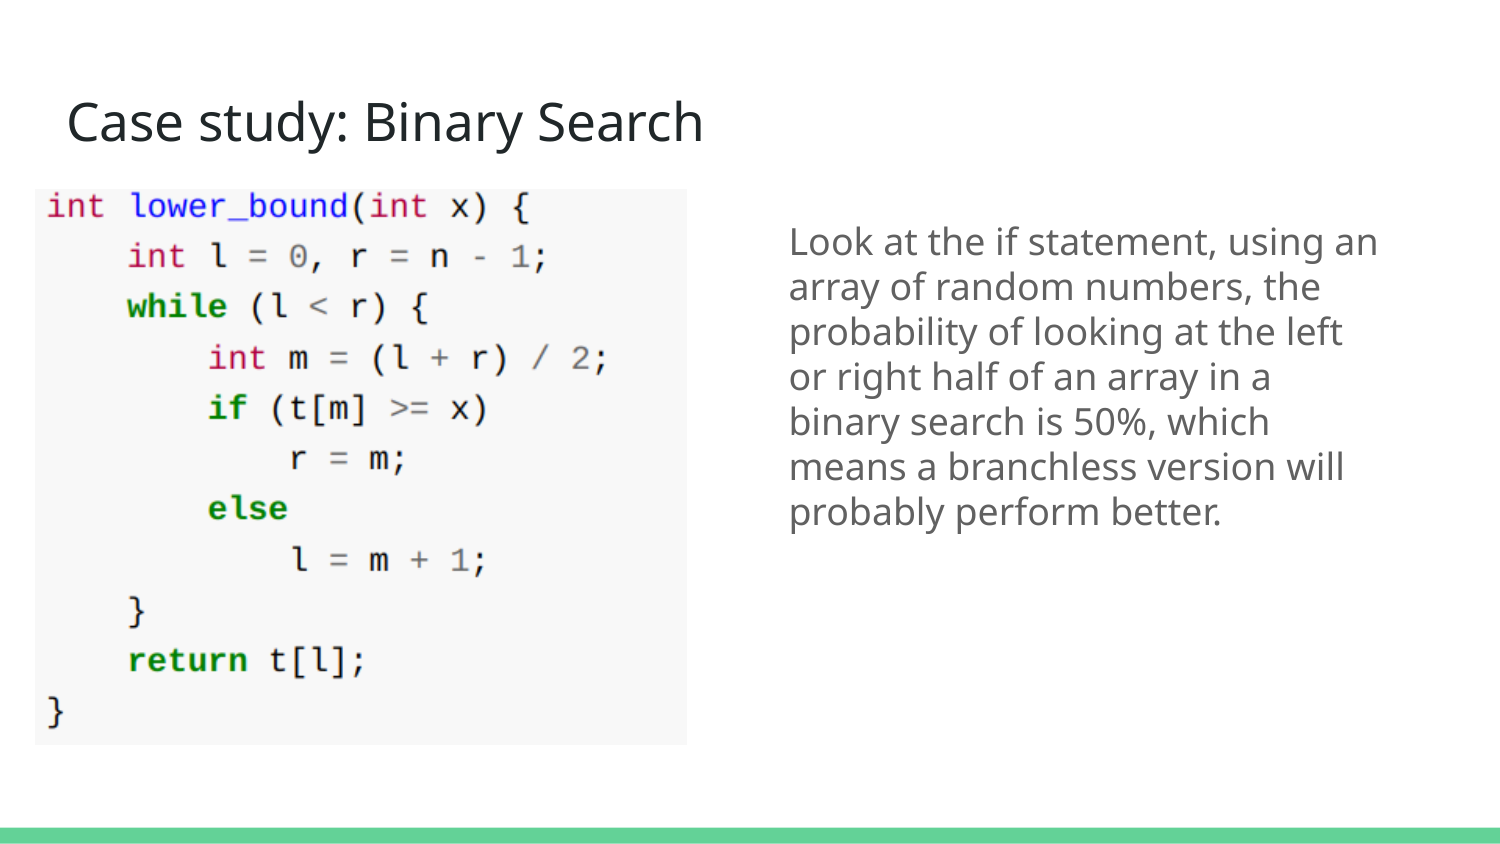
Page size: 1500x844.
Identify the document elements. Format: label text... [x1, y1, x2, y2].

title Case study: Binary Search [51, 72, 1449, 167]
picture [35, 189, 687, 745]
text_box Look at the if statement, using an array of random numbers, the probability of looking at the left or right half of an array in a binary search is 50%, which means a branchless version will probably perform better. [773, 202, 1404, 548]
